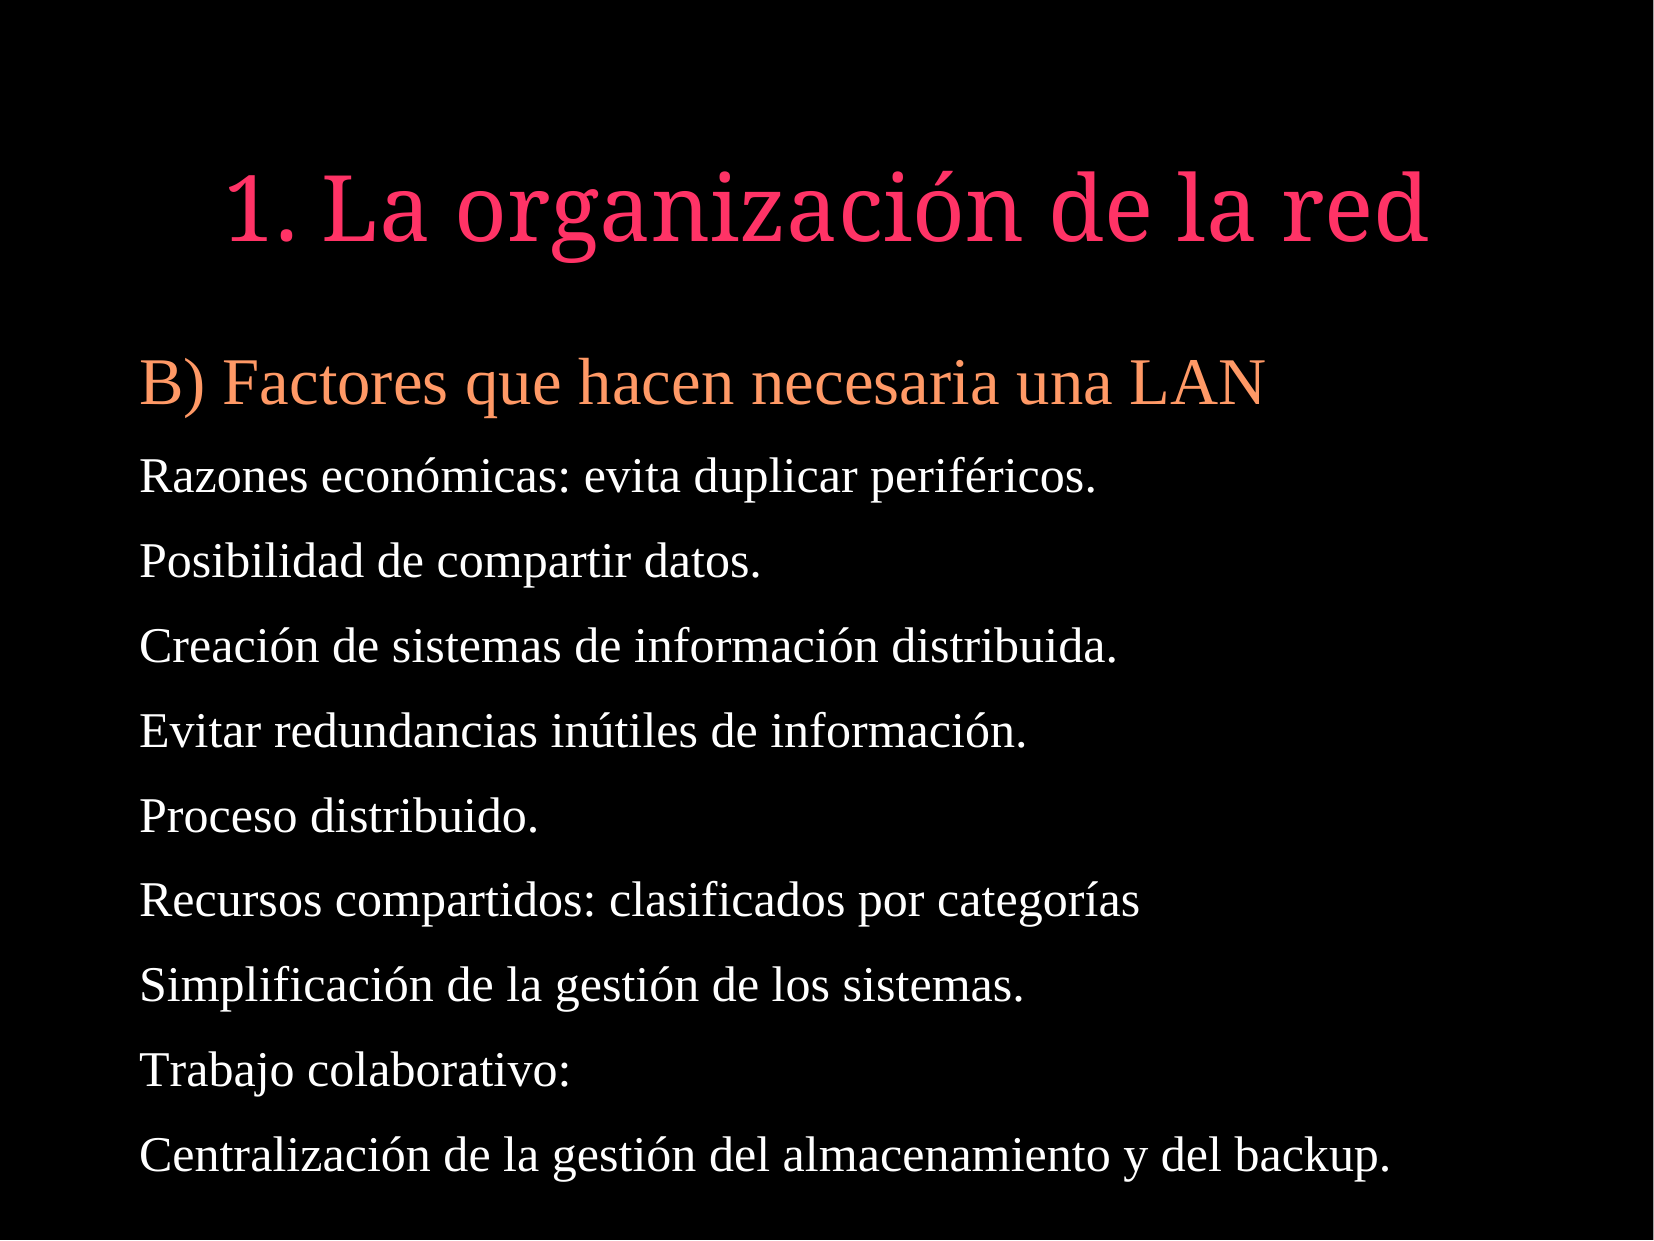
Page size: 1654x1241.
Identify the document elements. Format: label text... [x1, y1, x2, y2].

title 1. La organización de la red [121, 102, 1534, 311]
list B) Factores que hacen necesaria una LAN Razones económicas: evita duplicar periféricos. Posibilidad de compartir datos. Creación de sistemas de información distribuida. Evitar redundancias inútiles de información. Proceso distribuido. Recursos compartidos: clasificados por categorías Simplificación de la gestión de los sistemas. Trabajo colaborativo: Centralización de la gestión del almacenamiento y del backup. [121, 344, 1534, 1192]
